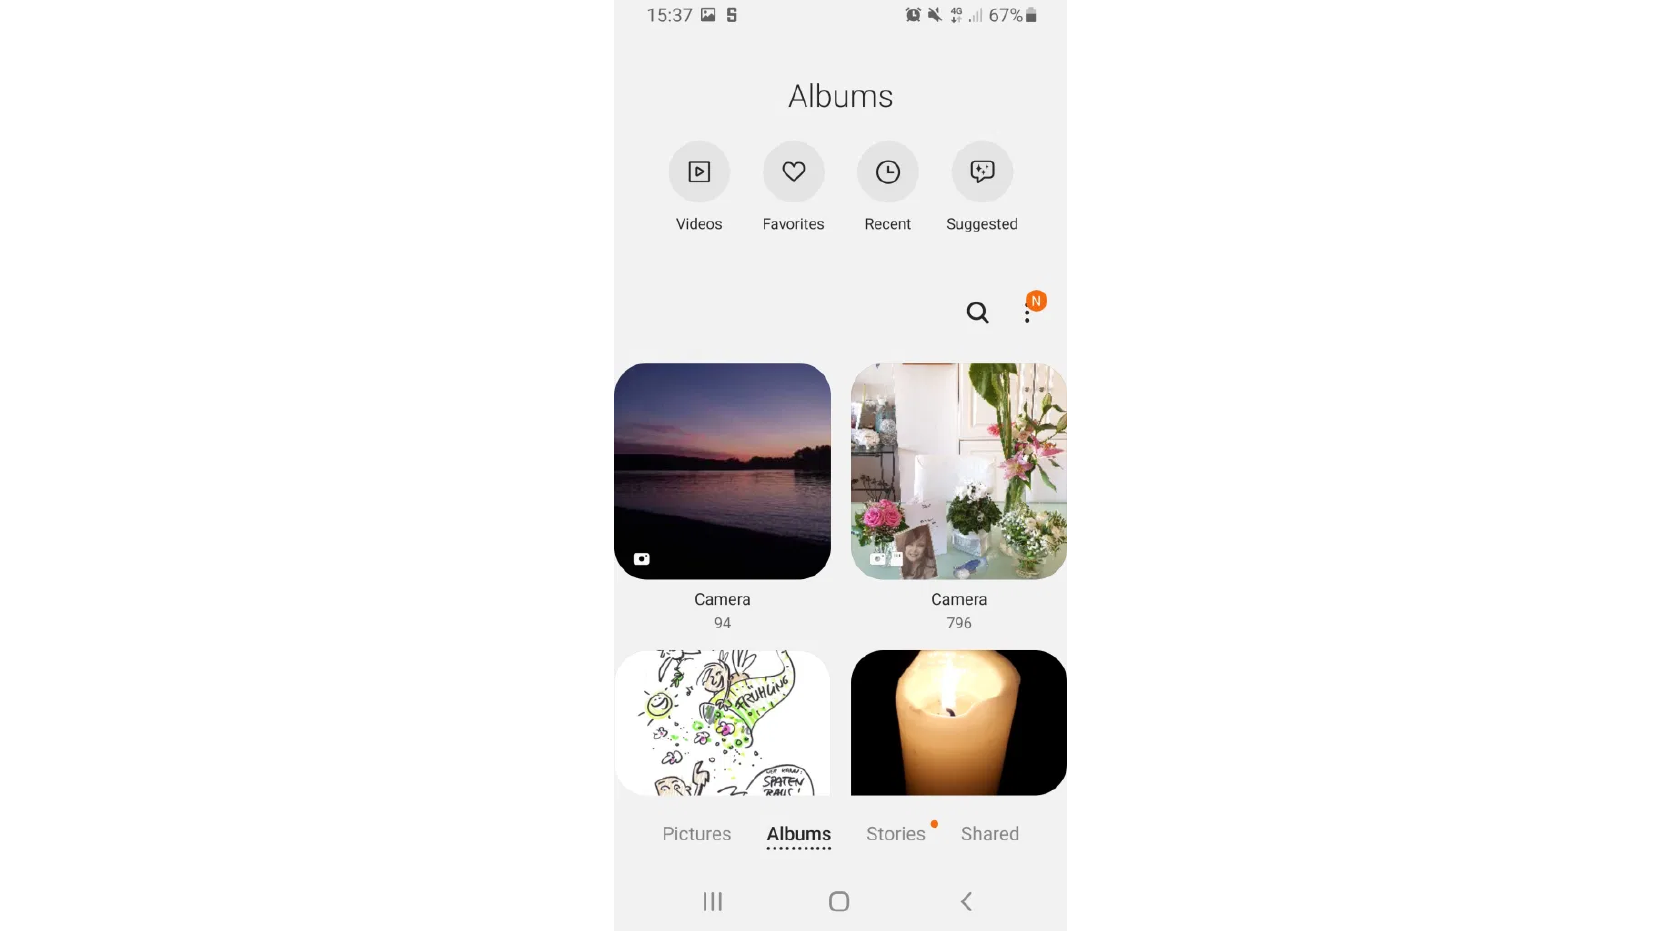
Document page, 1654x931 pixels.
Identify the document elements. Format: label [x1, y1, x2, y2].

picture [614, 0, 1067, 931]
